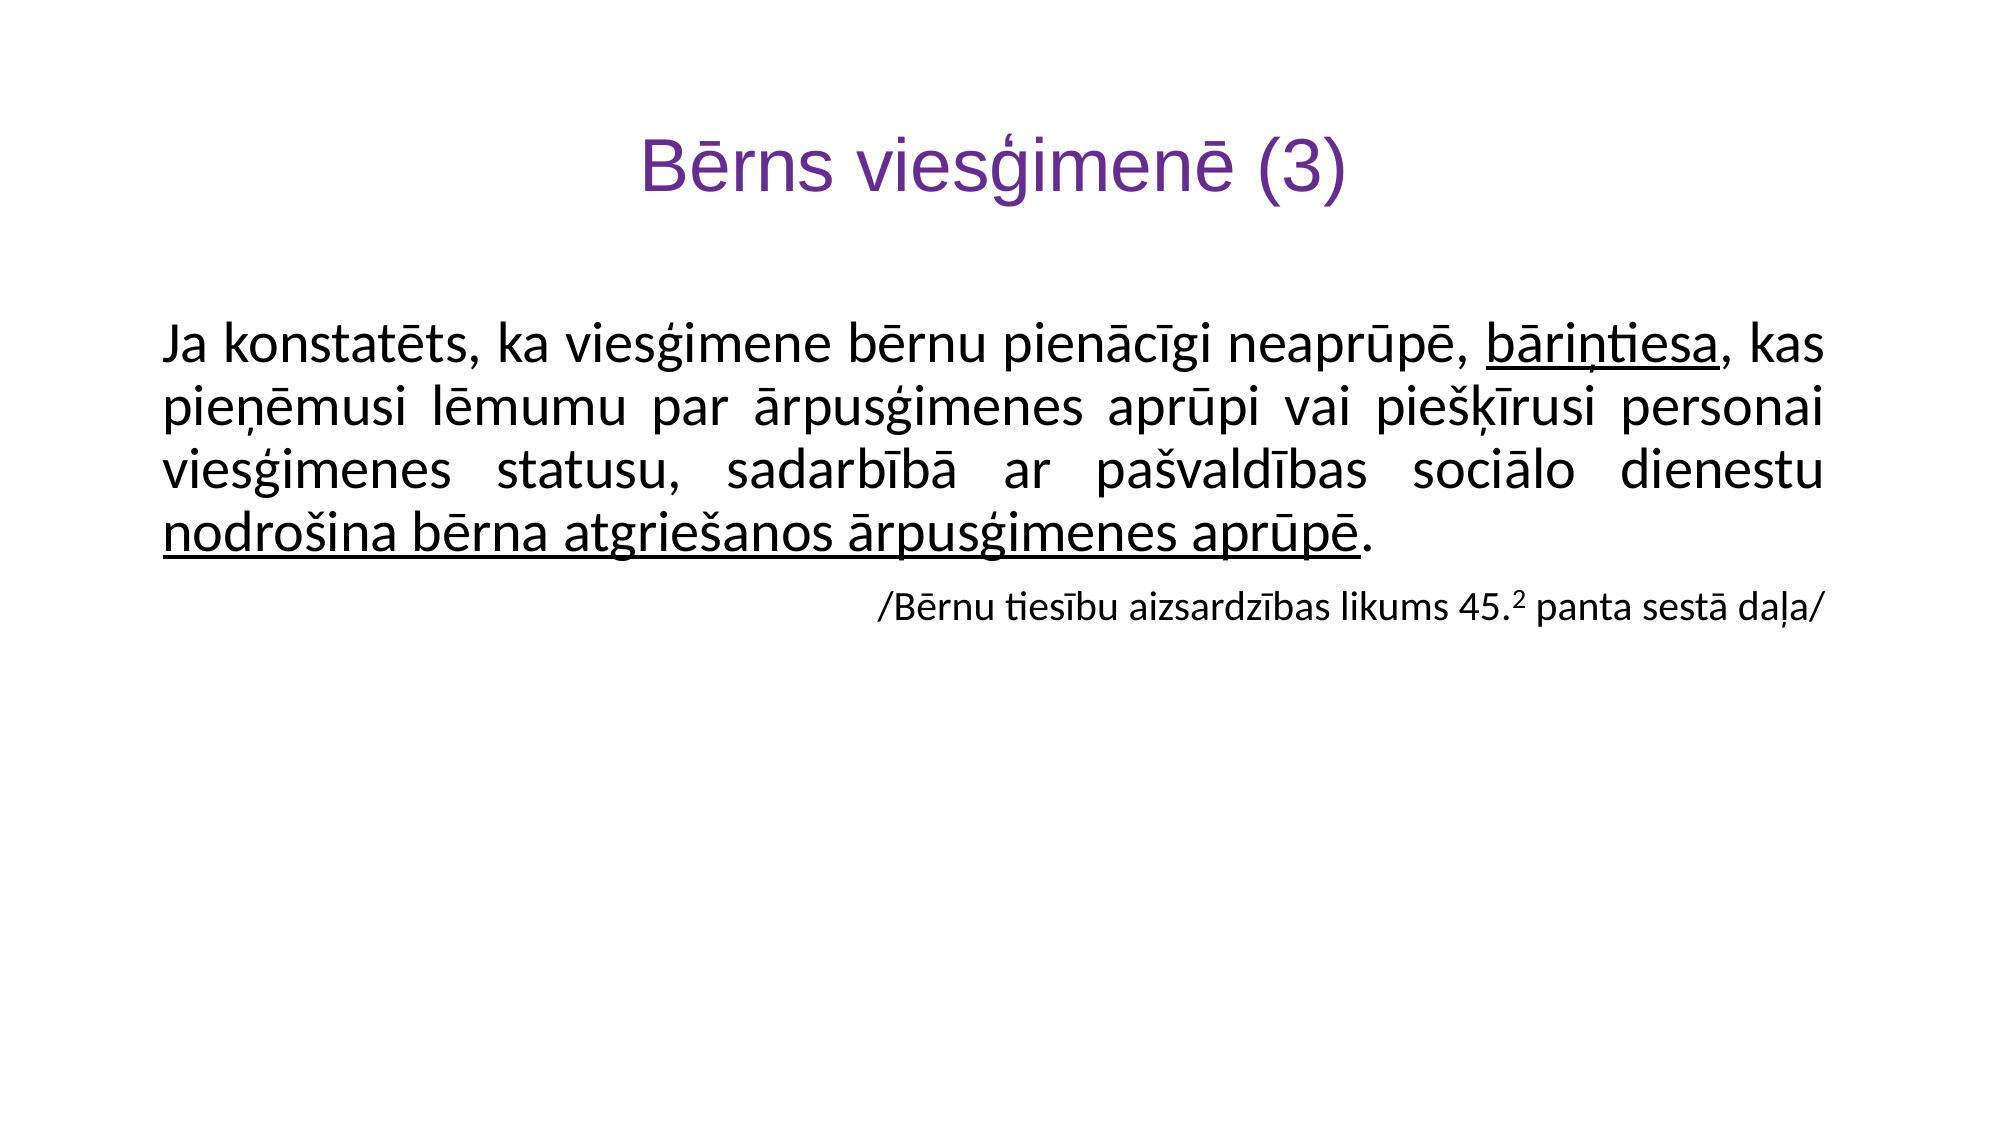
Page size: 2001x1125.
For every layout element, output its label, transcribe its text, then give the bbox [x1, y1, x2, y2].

list Bērns viesģimenē (3) Ja konstatēts, ka viesģimene bērnu pienācīgi neaprūpē, bāriņtiesa, kas pieņēmusi lēmumu par ārpusģimenes aprūpi vai piešķīrusi personai viesģimenes statusu, sadarbībā ar pašvaldības sociālo dienestu nodrošina bērna atgriešanos ārpusģimenes aprūpē. /Bērnu tiesību aizsardzības likums 45.2 panta sestā daļa/ [147, 119, 1863, 1014]
